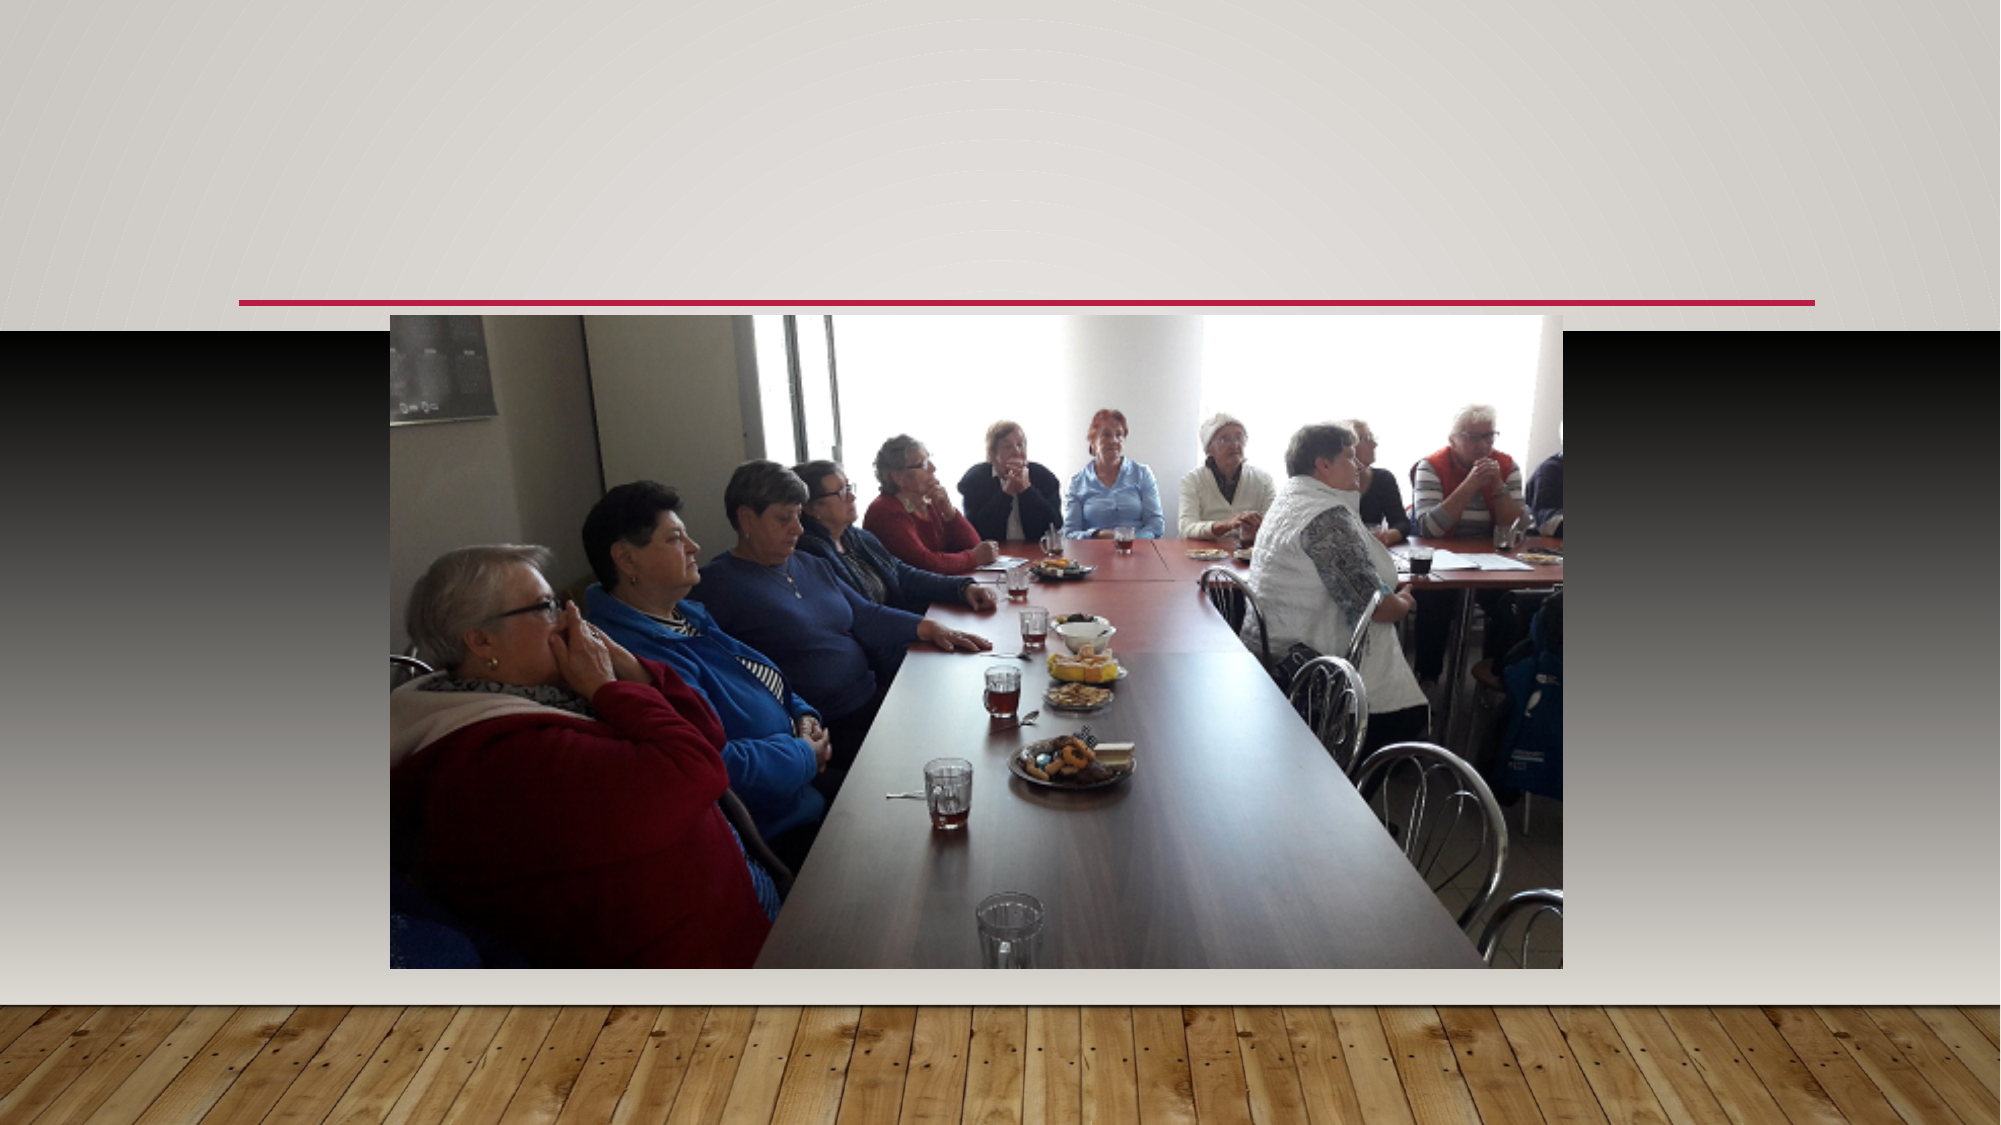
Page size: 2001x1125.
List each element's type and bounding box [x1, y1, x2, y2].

picture [390, 315, 1563, 969]
